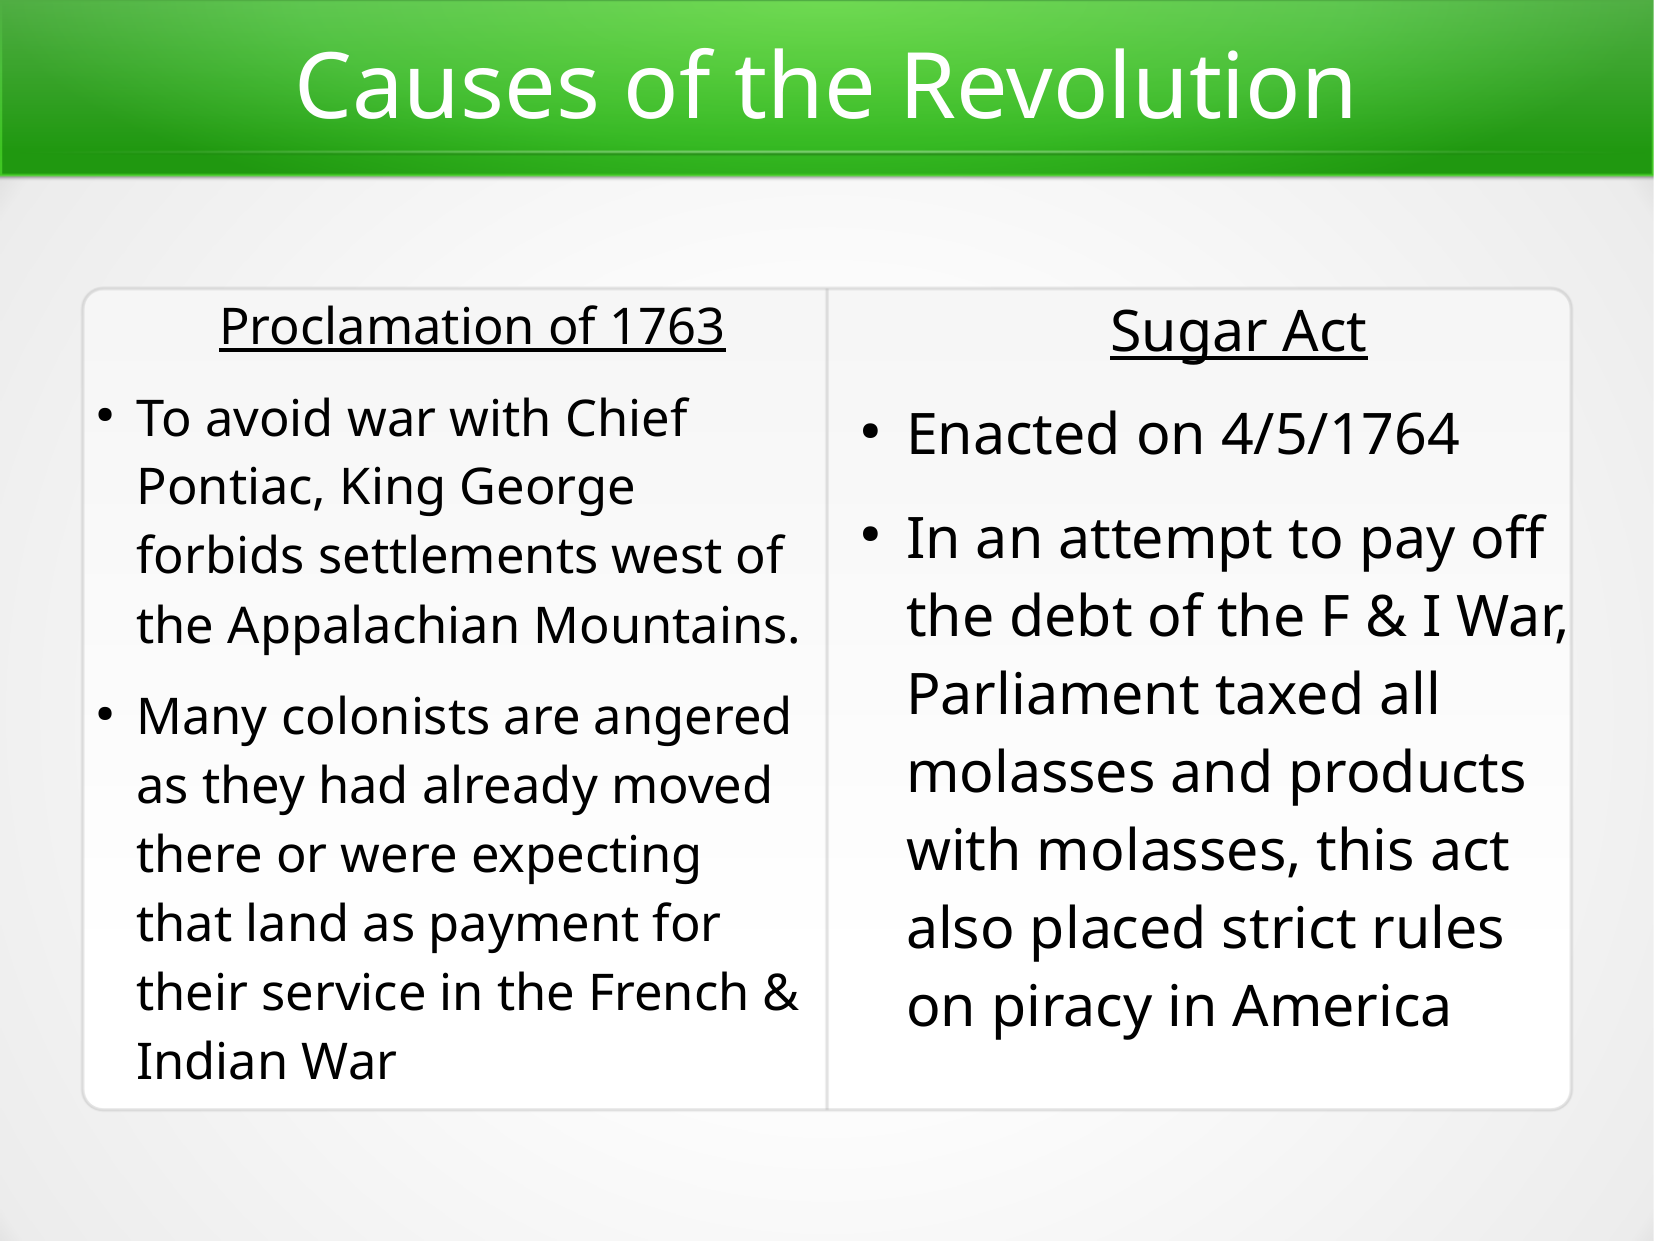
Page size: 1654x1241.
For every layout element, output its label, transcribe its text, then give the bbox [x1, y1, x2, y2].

title Causes of the Revolution [82, 11, 1571, 154]
picture [0, 0, 1654, 1241]
list Proclamation of 1763 To avoid war with Chief Pontiac, King George forbids settlements west of the Appalachian Mountains. Many colonists are angered as they had already moved there or were expecting that land as payment for their service in the French & Indian War [82, 290, 809, 1111]
list Sugar Act Enacted on 4/5/1764 In an attempt to pay off the debt of the F & I War, Parliament taxed all molasses and products with molasses, this act also placed strict rules on piracy in America [845, 290, 1572, 1111]
